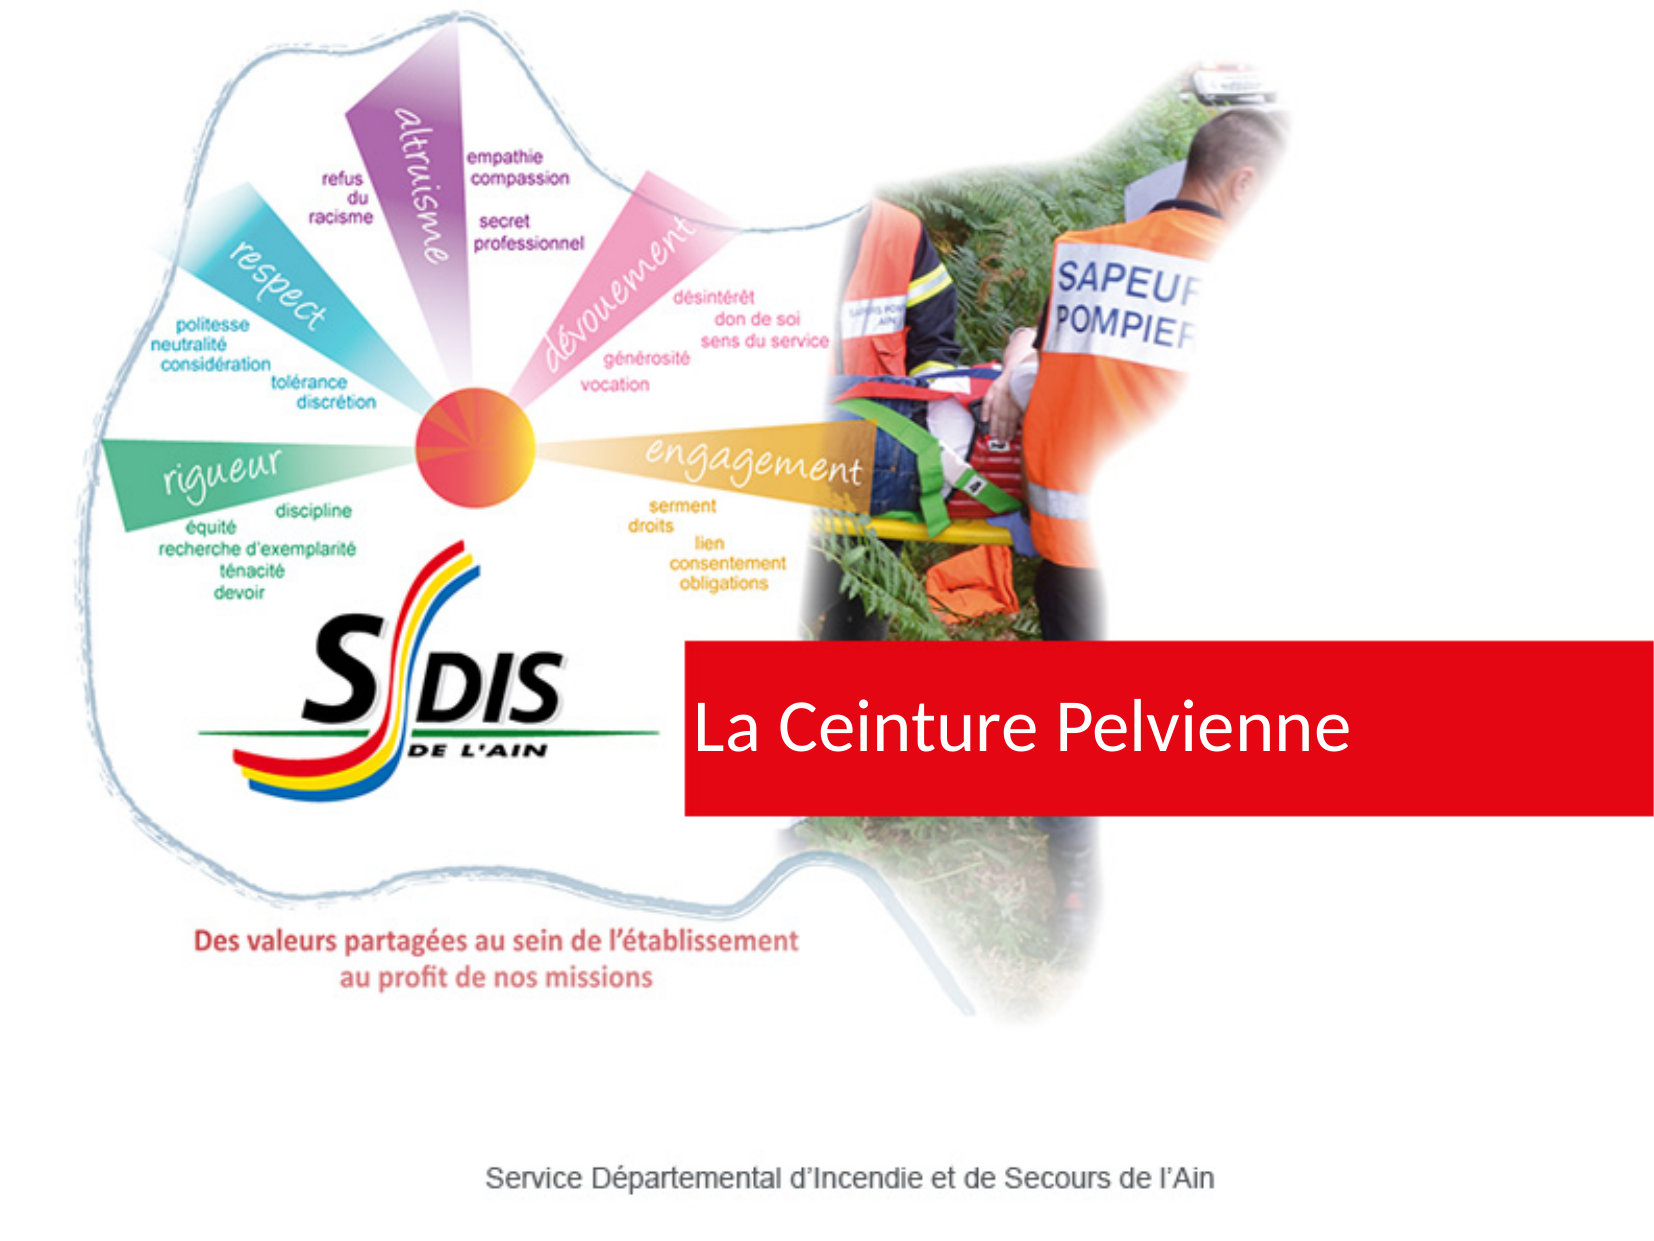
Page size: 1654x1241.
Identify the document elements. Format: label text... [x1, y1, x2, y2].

subtitle La Ceinture Pelvienne [693, 619, 1615, 825]
picture [0, 0, 1654, 1241]
